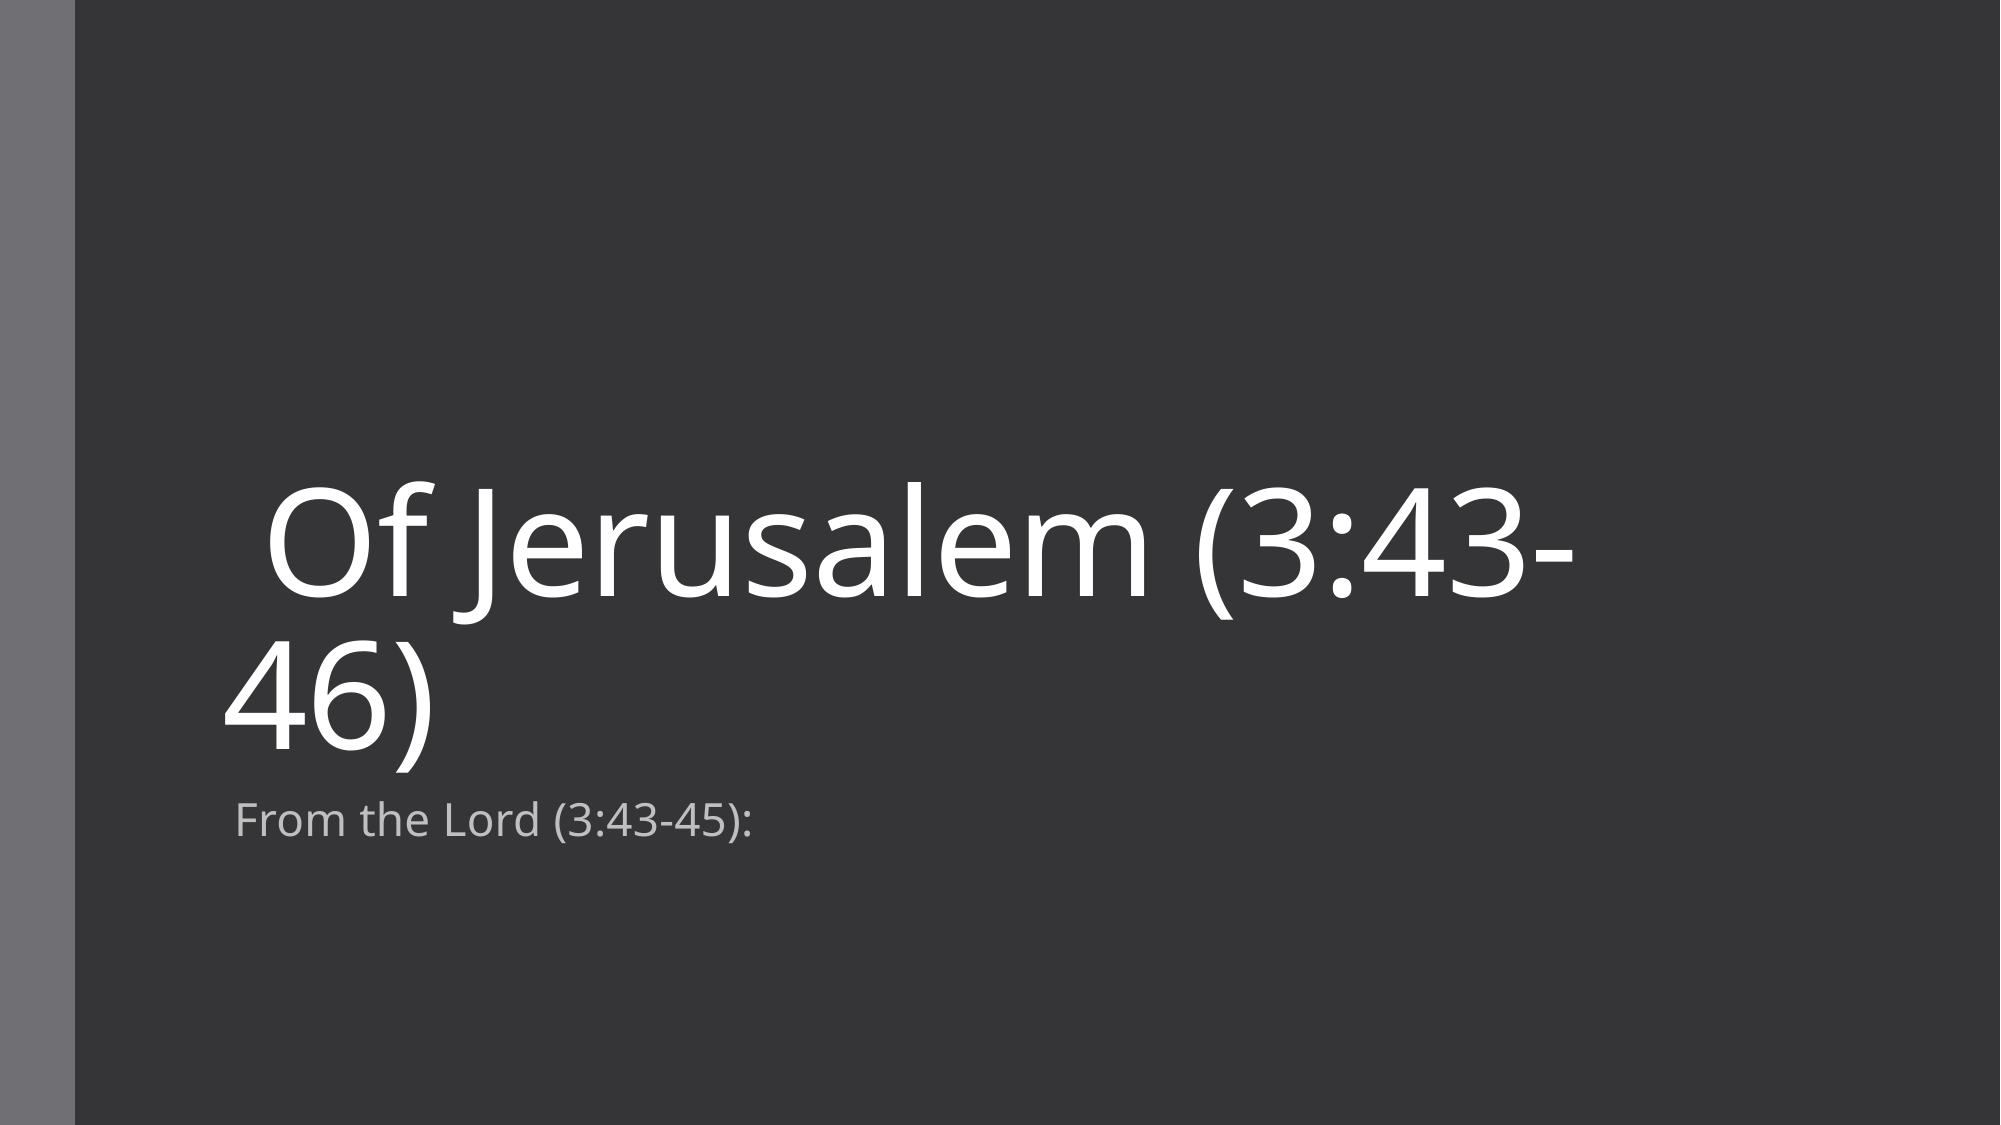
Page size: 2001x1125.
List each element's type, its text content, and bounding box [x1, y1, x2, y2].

subtitle From the Lord (3:43-45): [206, 787, 1752, 1066]
title Of Jerusalem (3:43-46) [206, 124, 1752, 787]
